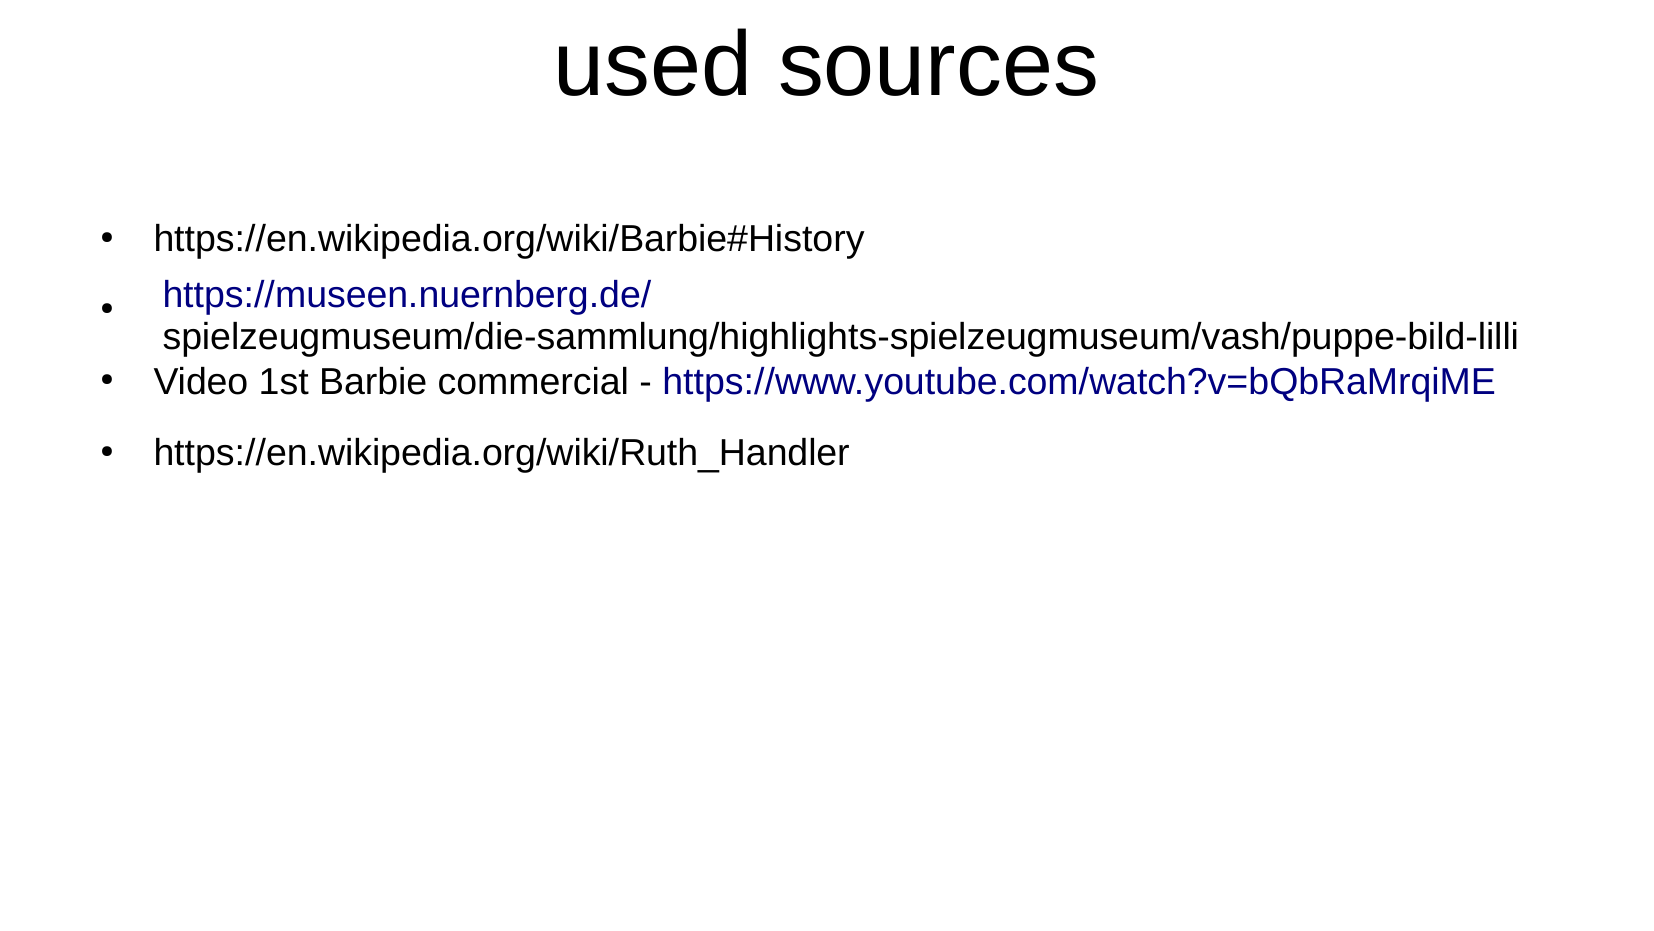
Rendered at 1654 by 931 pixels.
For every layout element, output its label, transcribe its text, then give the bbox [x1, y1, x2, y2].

list https://en.wikipedia.org/wiki/Barbie#History Video 1st Barbie commercial - https://www.youtube.com/watch?v=bQbRaMrqiME https://en.wikipedia.org/wiki/Ruth_Handler [82, 217, 1571, 757]
text_box https://museen.nuernberg.de/ spielzeugmuseum/die-sammlung/highlights-spielzeugmuseum/vash/puppe-bild-lilli [147, 265, 1654, 365]
title used sources [82, 12, 1571, 217]
